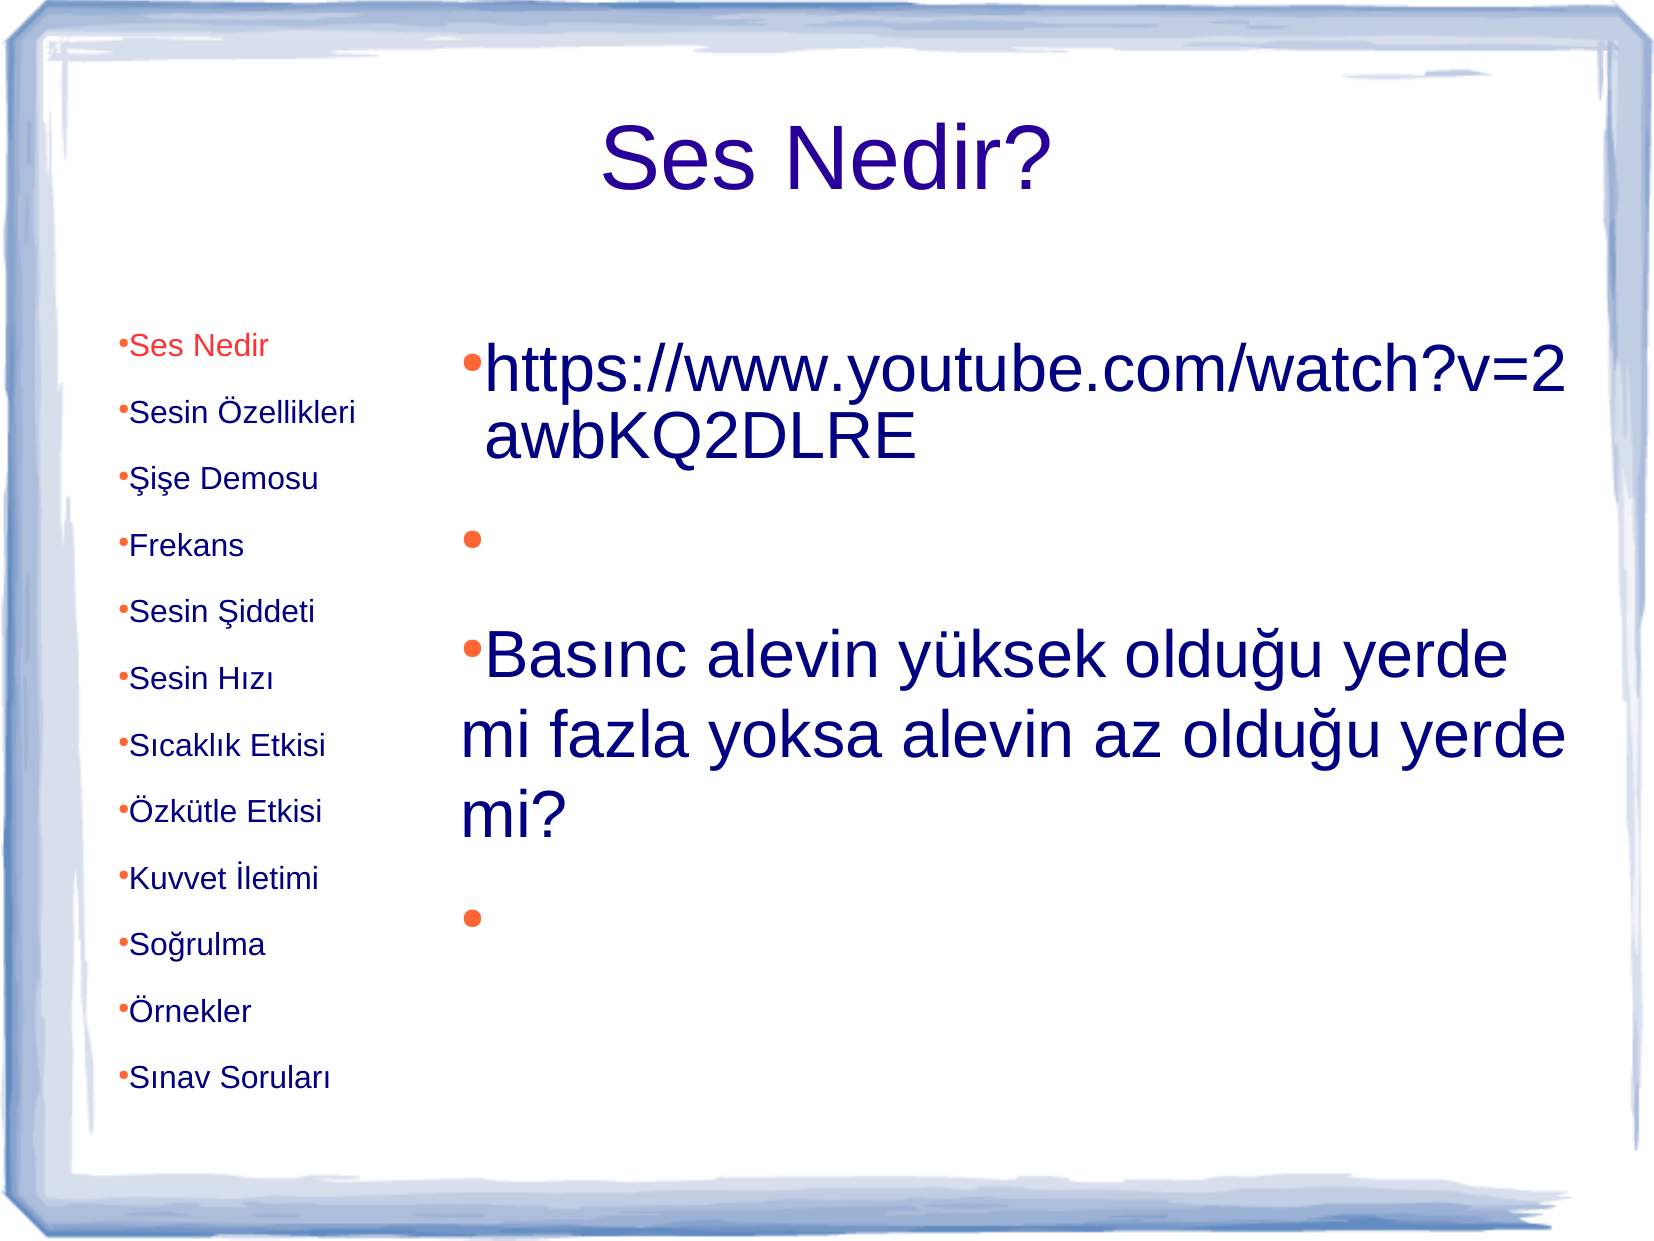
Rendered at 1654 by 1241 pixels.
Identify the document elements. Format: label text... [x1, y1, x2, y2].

title Ses Nedir? [82, 49, 1571, 257]
list https://www.youtube.com/watch?v=2awbKQ2DLRE Basınc alevin yüksek olduğu yerde mi fazla yoksa alevin az olduğu yerde mi? [460, 324, 1572, 1004]
list Ses Nedir Sesin Özellikleri Şişe Demosu Frekans Sesin Şiddeti Sesin Hızı Sıcaklık Etkisi Özkütle Etkisi Kuvvet İletimi Soğrulma Örnekler Sınav Soruları [118, 324, 438, 1097]
